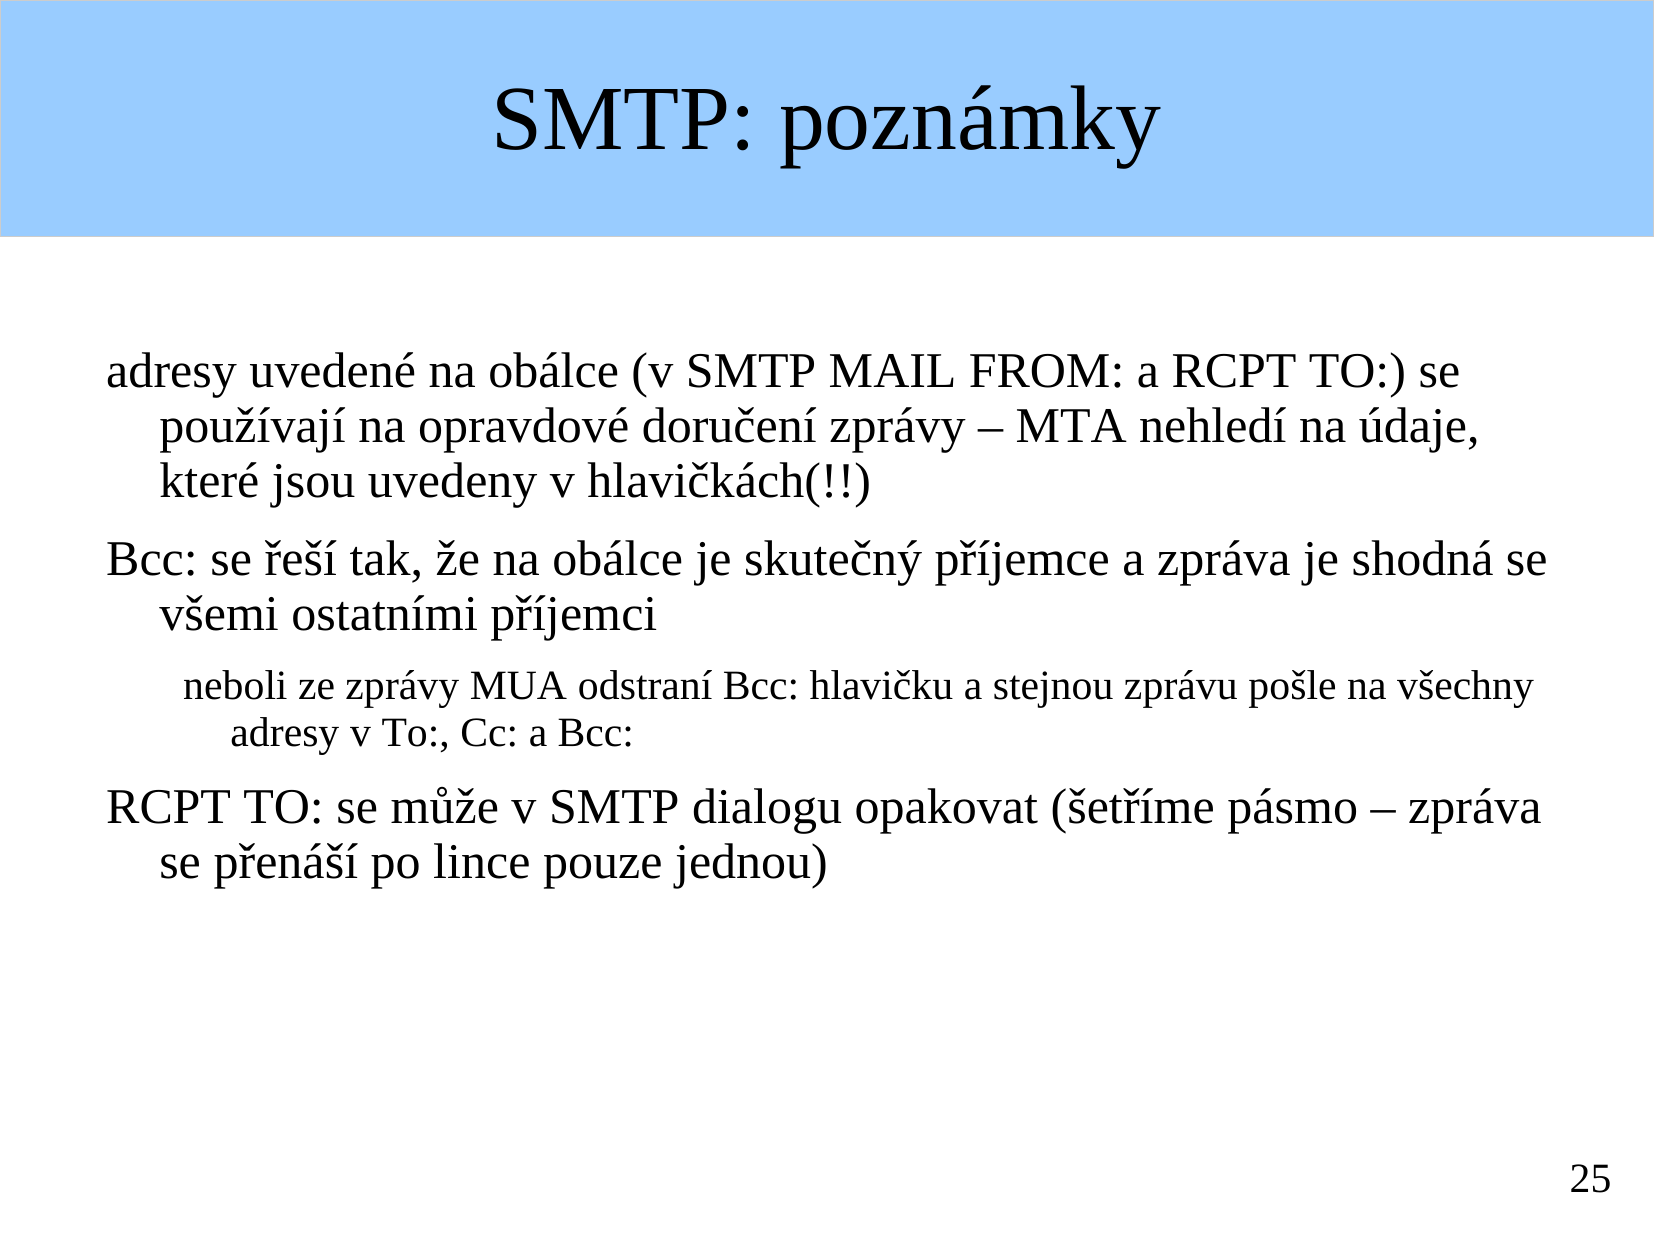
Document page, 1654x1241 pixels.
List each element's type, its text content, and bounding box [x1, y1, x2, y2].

list adresy uvedené na obálce (v SMTP MAIL FROM: a RCPT TO:) se používají na opravdové doručení zprávy – MTA nehledí na údaje, které jsou uvedeny v hlavičkách(!!) Bcc: se řeší tak, že na obálce je skutečný příjemce a zpráva je shodná se všemi ostatními příjemci neboli ze zprávy MUA odstraní Bcc: hlavičku a stejnou zprávu pošle na všechny adresy v To:, Cc: a Bcc: RCPT TO: se může v SMTP dialogu opakovat (šetříme pásmo – zpráva se přenáší po lince pouze jednou) [88, 342, 1565, 1175]
title SMTP: poznámky [0, 0, 1654, 237]
